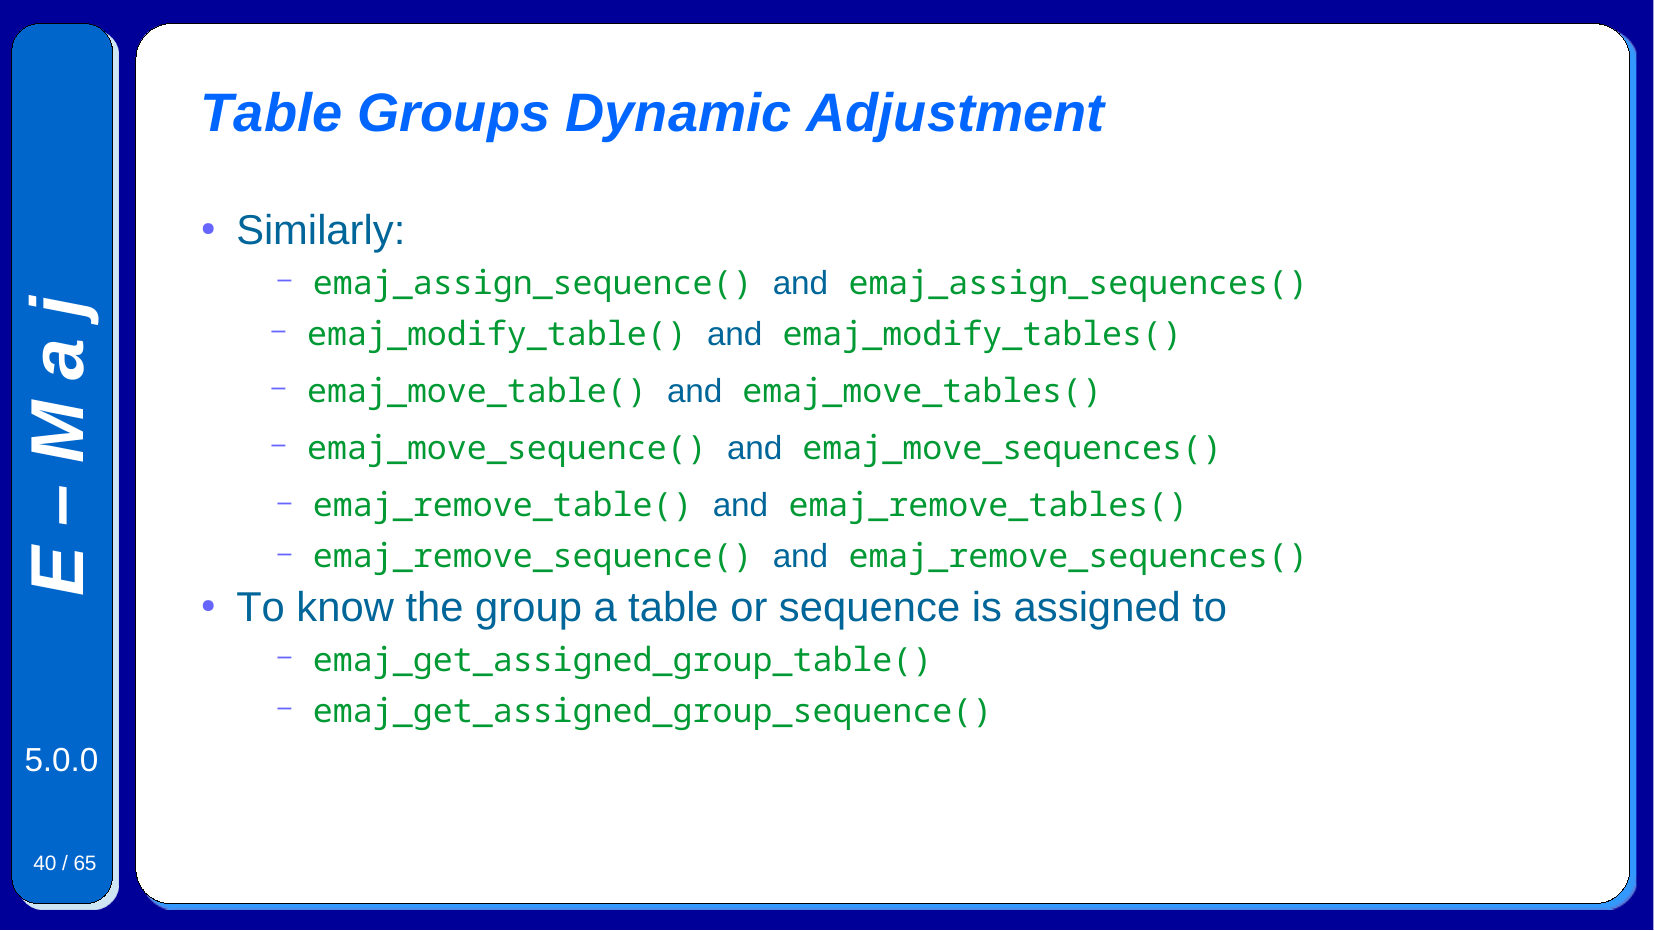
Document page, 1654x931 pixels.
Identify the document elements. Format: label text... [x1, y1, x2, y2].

list Similarly: emaj_assign_sequence() and emaj_assign_sequences() emaj_modify_table() and emaj_modify_tables() emaj_move_table() and emaj_move_tables() emaj_move_sequence() and emaj_move_sequences() emaj_remove_table() and emaj_remove_tables() emaj_remove_sequence() and emaj_remove_sequences() To know the group a table or sequence is assigned to emaj_get_assigned_group_table() emaj_get_assigned_group_sequence() [177, 206, 1587, 829]
title Table Groups Dynamic Adjustment [200, 34, 1575, 191]
